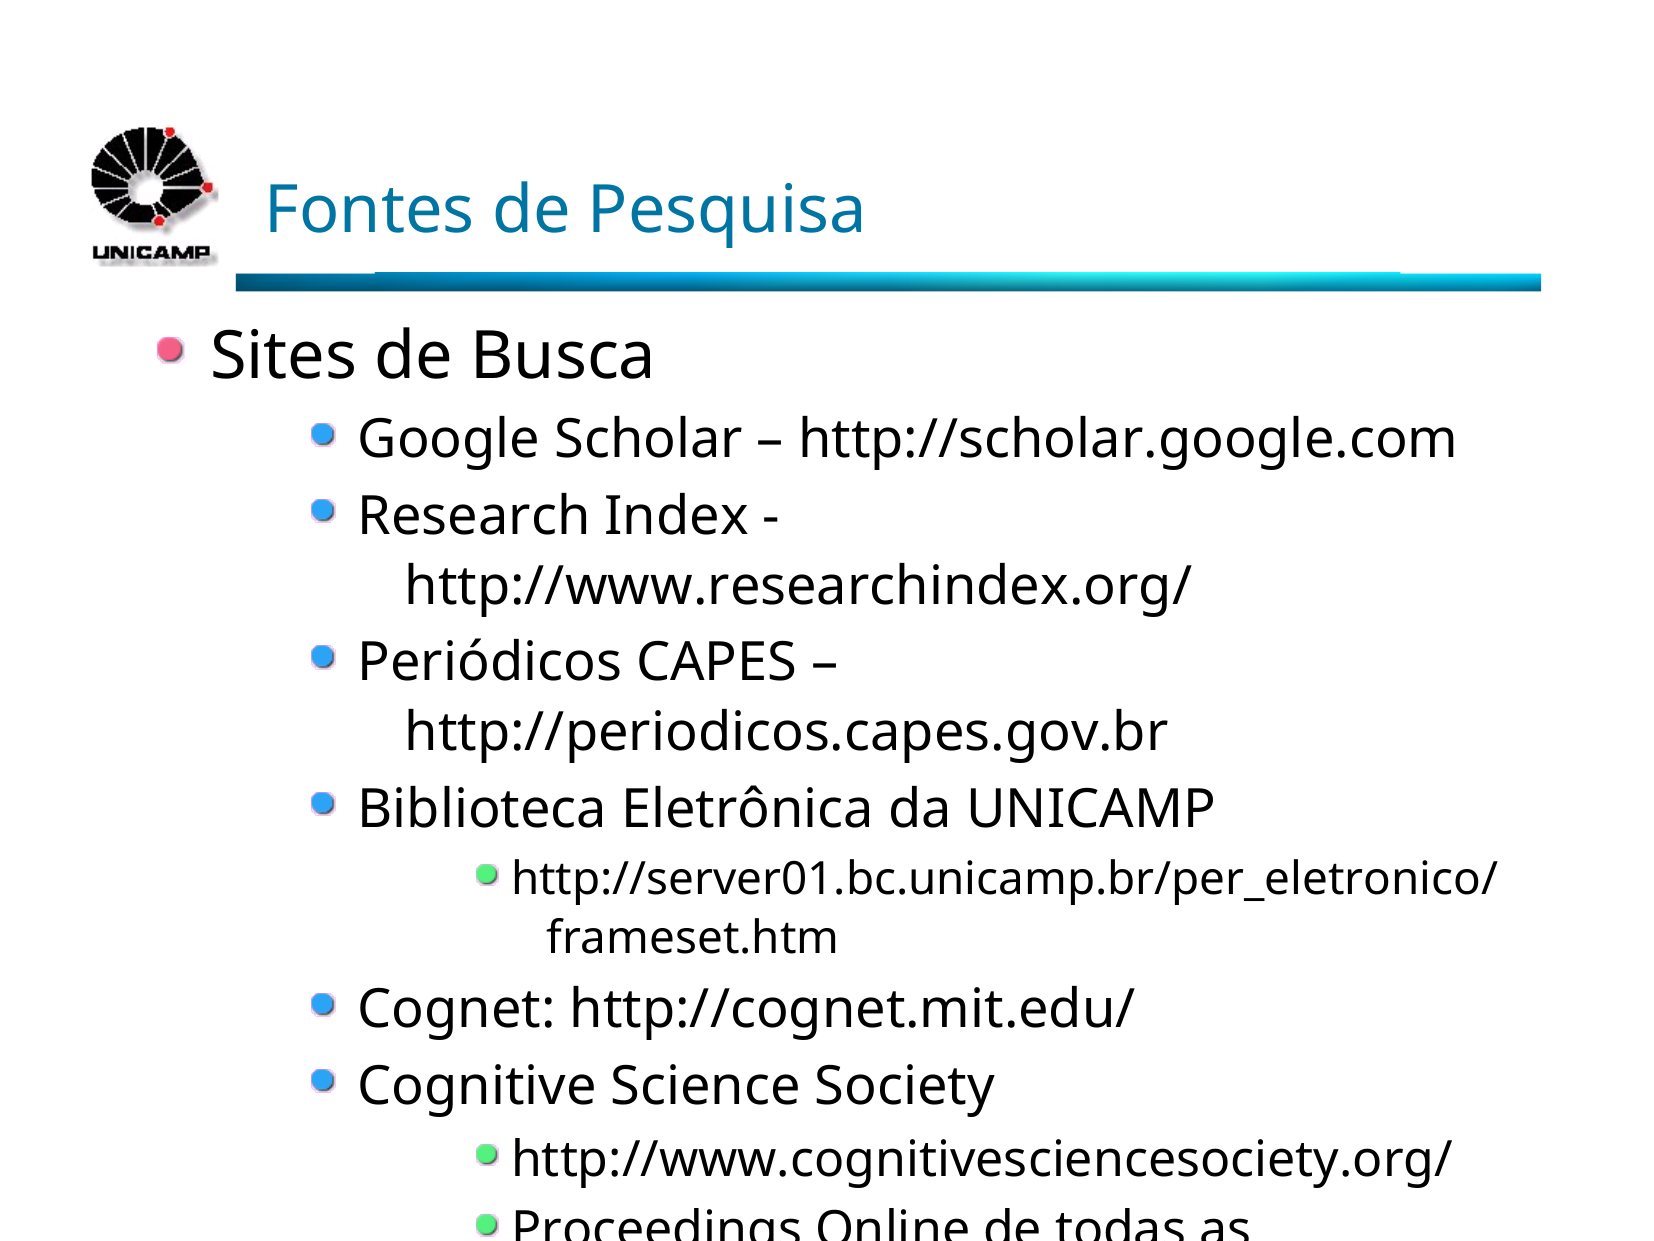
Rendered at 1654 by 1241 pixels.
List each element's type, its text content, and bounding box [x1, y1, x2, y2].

list Sites de Busca Google Scholar – http://scholar.google.com Research Index - http://www.researchindex.org/ Periódicos CAPES – http://periodicos.capes.gov.br Biblioteca Eletrônica da UNICAMP http://server01.bc.unicamp.br/per_eletronico/frameset.htm Cognet: http://cognet.mit.edu/ Cognitive Science Society http://www.cognitivesciencesociety.org/ Proceedings Online de todas as conferências da CSS Science Direct http://www.sciencedirect.com [121, 309, 1534, 1182]
title Fontes de Pesquisa [264, 42, 1534, 250]
picture [125, 272, 1654, 295]
picture [475, 1213, 500, 1238]
